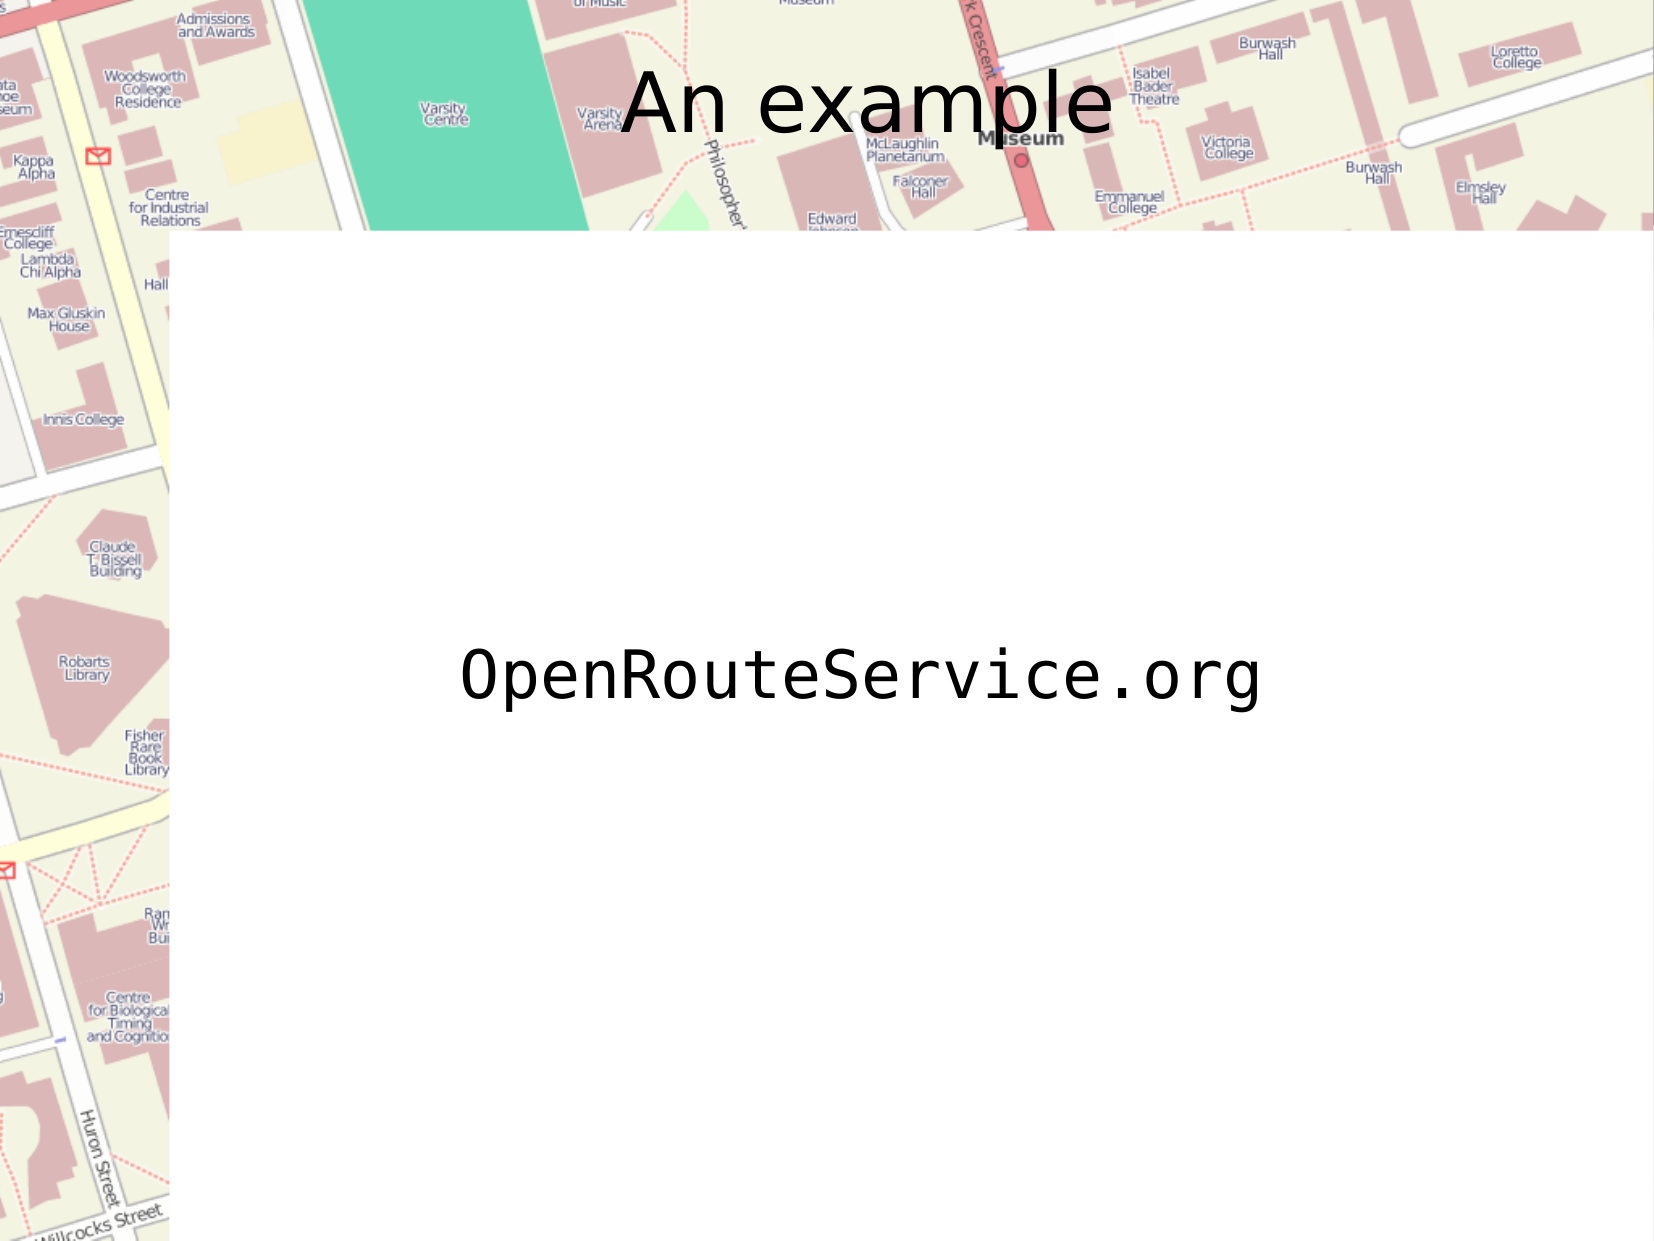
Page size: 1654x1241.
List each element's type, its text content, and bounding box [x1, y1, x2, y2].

title An example [124, 0, 1613, 208]
picture [0, 0, 1654, 1241]
subtitle OpenRouteService.org [187, 337, 1538, 1013]
